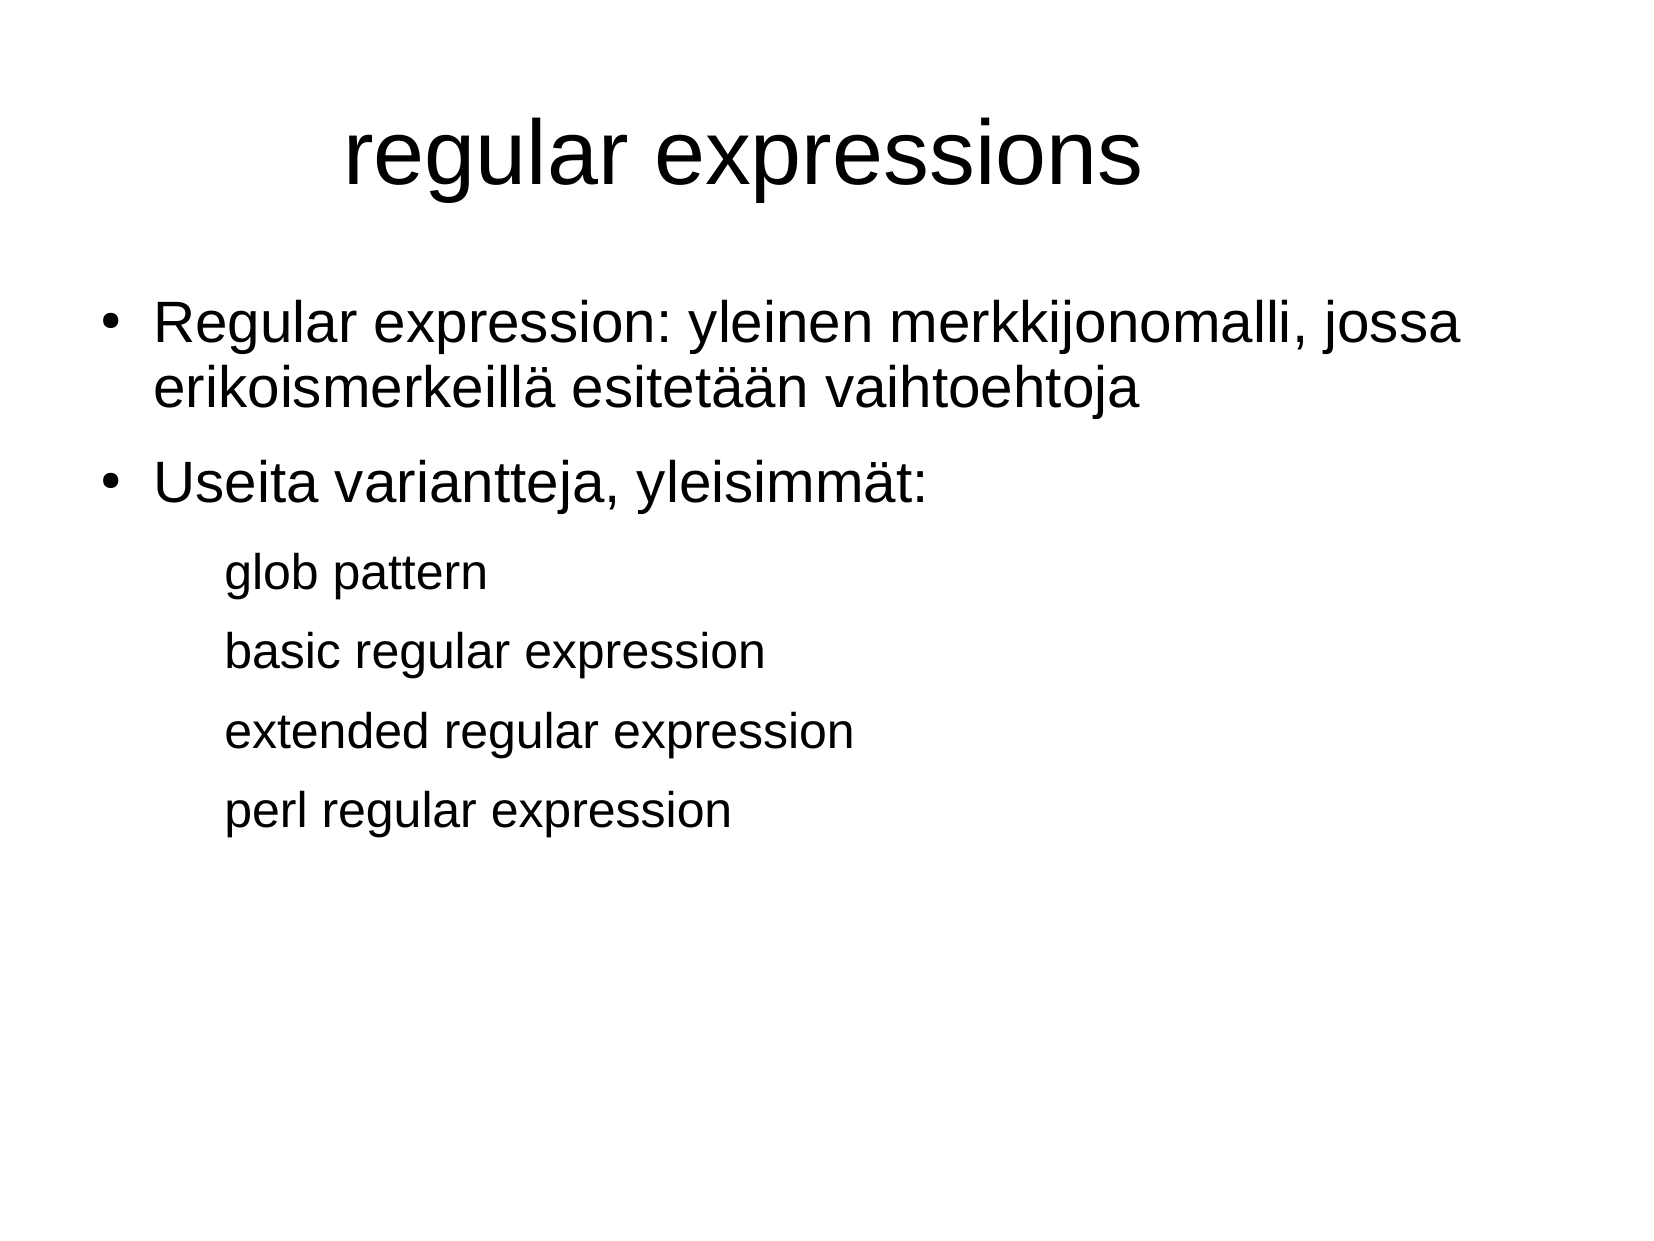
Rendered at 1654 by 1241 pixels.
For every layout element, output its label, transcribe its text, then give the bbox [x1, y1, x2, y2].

title regular expressions [0, 49, 1489, 257]
list Regular expression: yleinen merkkijonomalli, jossa erikoismerkeillä esitetään vaihtoehtoja Useita variantteja, yleisimmät: glob pattern basic regular expression extended regular expression perl regular expression [82, 290, 1571, 1010]
